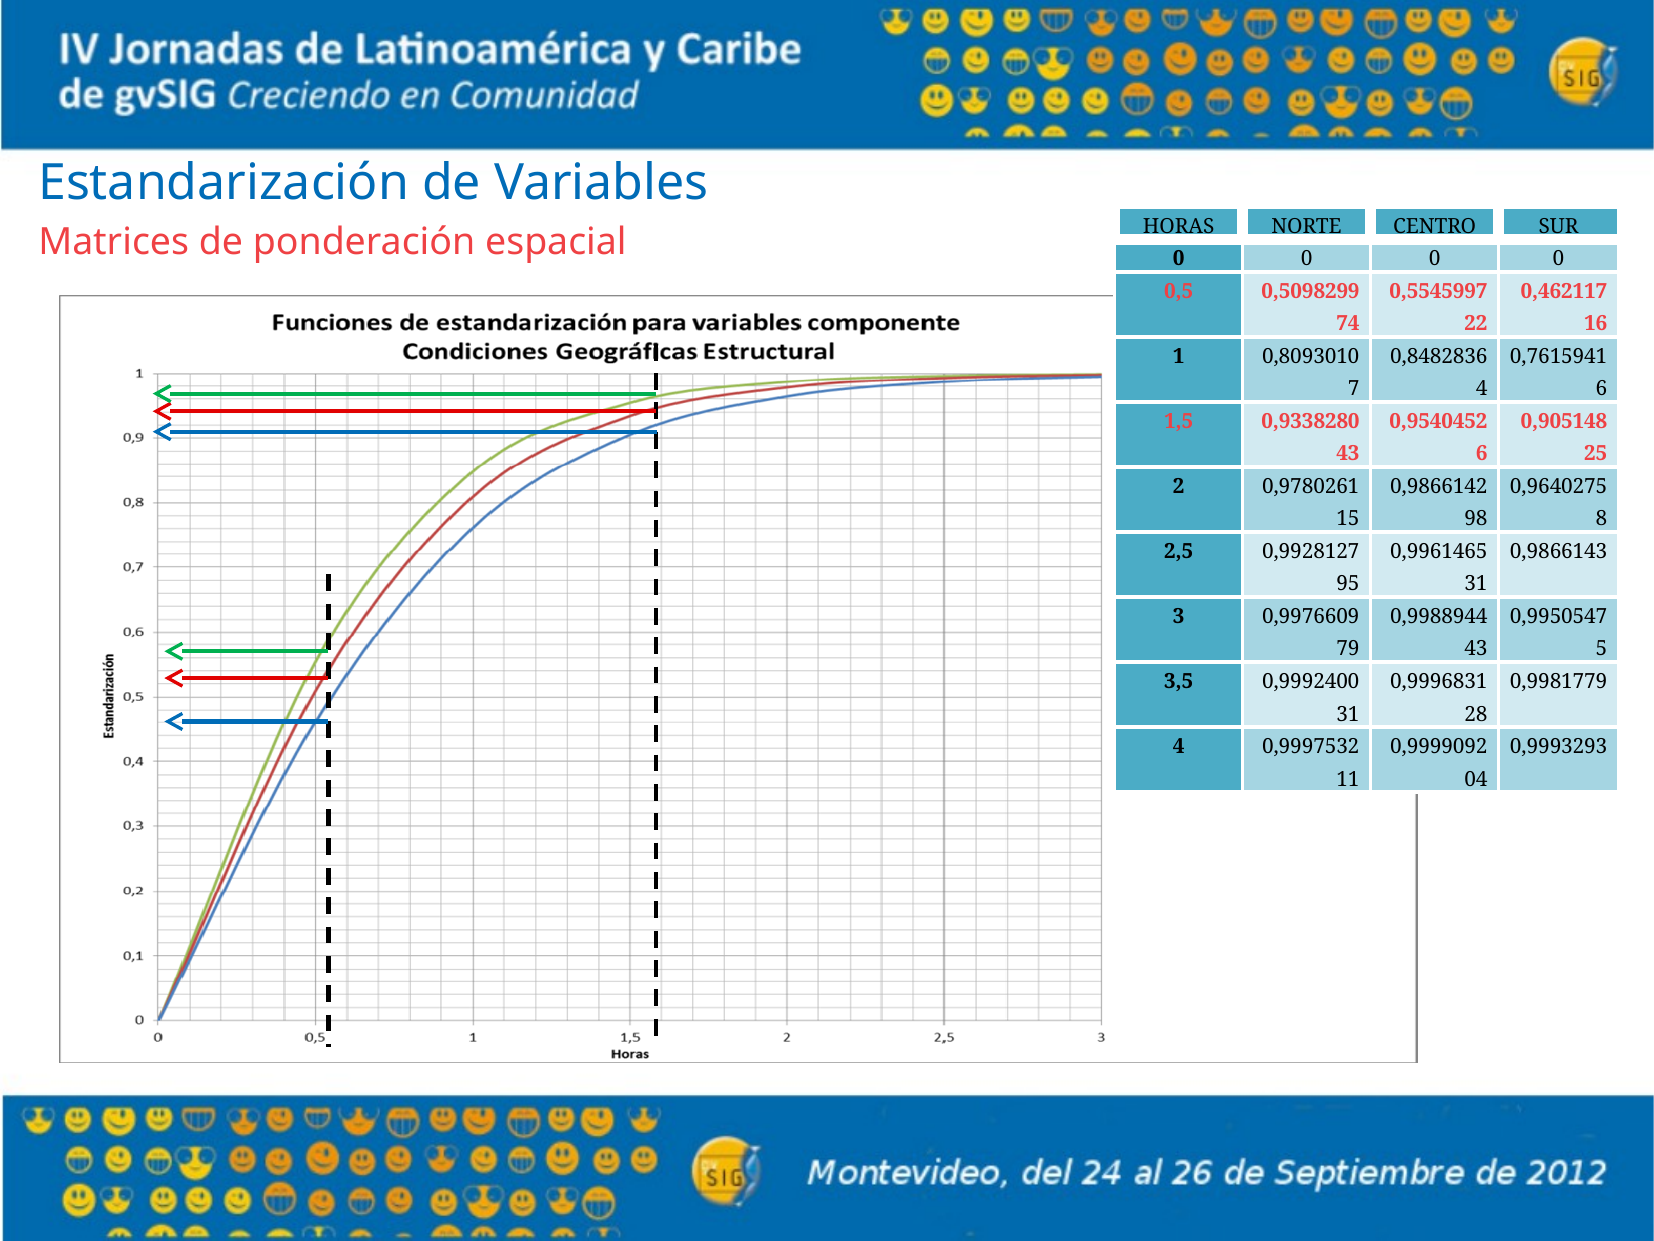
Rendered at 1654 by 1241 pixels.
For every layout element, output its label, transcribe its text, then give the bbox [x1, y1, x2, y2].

table_header HORAS [1120, 209, 1237, 234]
table_cell 0,9981779 [1500, 664, 1617, 725]
table_cell 0,90514825 [1500, 404, 1617, 465]
picture [0, 0, 1654, 1241]
table_cell 0,933828043 [1244, 404, 1369, 465]
table_cell 0,95404526 [1372, 404, 1497, 465]
table_cell 0,5 [1116, 274, 1241, 335]
table_cell 0,999753211 [1244, 729, 1369, 790]
table_cell 2 [1116, 469, 1241, 530]
table_cell 0,999240031 [1244, 664, 1369, 725]
table_cell 2,5 [1116, 534, 1241, 595]
table_cell 0 [1372, 245, 1497, 270]
table_cell 0 [1244, 245, 1369, 270]
table_cell 0,978026115 [1244, 469, 1369, 530]
table_cell 0,99505475 [1500, 599, 1617, 660]
table_cell 0,84828364 [1372, 339, 1497, 400]
table_cell 0,997660979 [1244, 599, 1369, 660]
table_header NORTE [1248, 209, 1365, 234]
table_cell 0 [1500, 245, 1617, 270]
title Estandarización de Variables Matrices de ponderación espacial [23, 112, 1363, 300]
table_header SUR [1504, 209, 1617, 234]
table_cell 0,80930107 [1244, 339, 1369, 400]
table_cell 0,992812795 [1244, 534, 1369, 595]
table_cell 1 [1116, 339, 1241, 400]
table_cell 0,509829974 [1244, 274, 1369, 335]
table_cell 0,999683128 [1372, 664, 1497, 725]
table_cell 0,998894443 [1372, 599, 1497, 660]
table_cell 4 [1116, 729, 1241, 790]
table_cell 0,999909204 [1372, 729, 1497, 790]
table_cell 0,46211716 [1500, 274, 1617, 335]
table_cell 0,76159416 [1500, 339, 1617, 400]
table_cell 0,986614298 [1372, 469, 1497, 530]
table_cell 0,554599722 [1372, 274, 1497, 335]
table_cell 0,9866143 [1500, 534, 1617, 595]
table_cell 1,5 [1116, 404, 1241, 465]
table_cell 3 [1116, 599, 1241, 660]
table_cell 3,5 [1116, 664, 1241, 725]
table_cell 0,996146531 [1372, 534, 1497, 595]
table_cell 0,96402758 [1500, 469, 1617, 530]
table_cell 0 [1116, 245, 1241, 270]
table_cell 0,9993293 [1500, 729, 1617, 790]
table_header CENTRO [1376, 209, 1493, 234]
